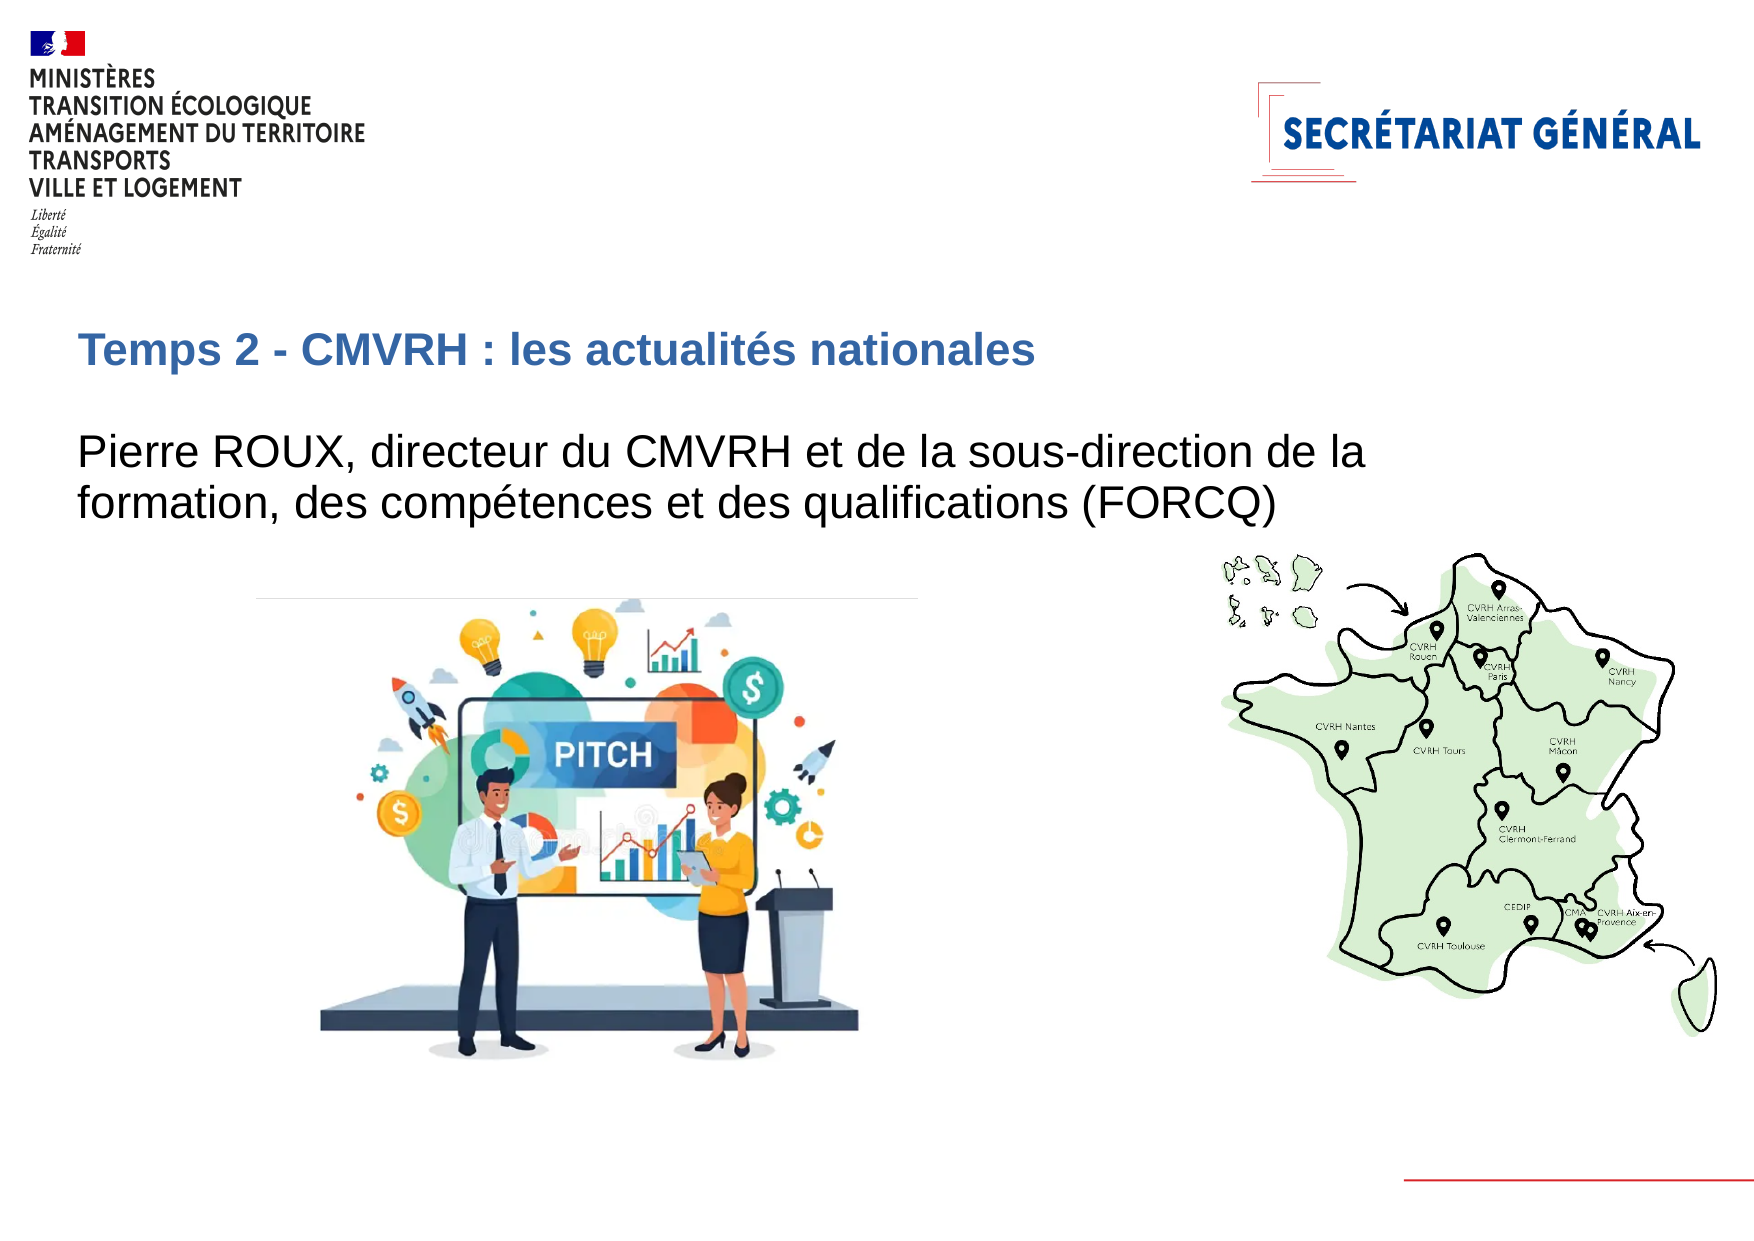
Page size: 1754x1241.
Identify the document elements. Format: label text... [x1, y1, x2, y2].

picture [1230, 56, 1717, 204]
picture [256, 598, 918, 1067]
picture [1221, 553, 1717, 1037]
picture [11, 6, 384, 279]
text_box Temps 2 - CMVRH : les actualités nationales Pierre ROUX, directeur du CMVRH et de la sous-direction de la formation, des compétences et des qualifications (FORCQ) [63, 316, 1589, 579]
